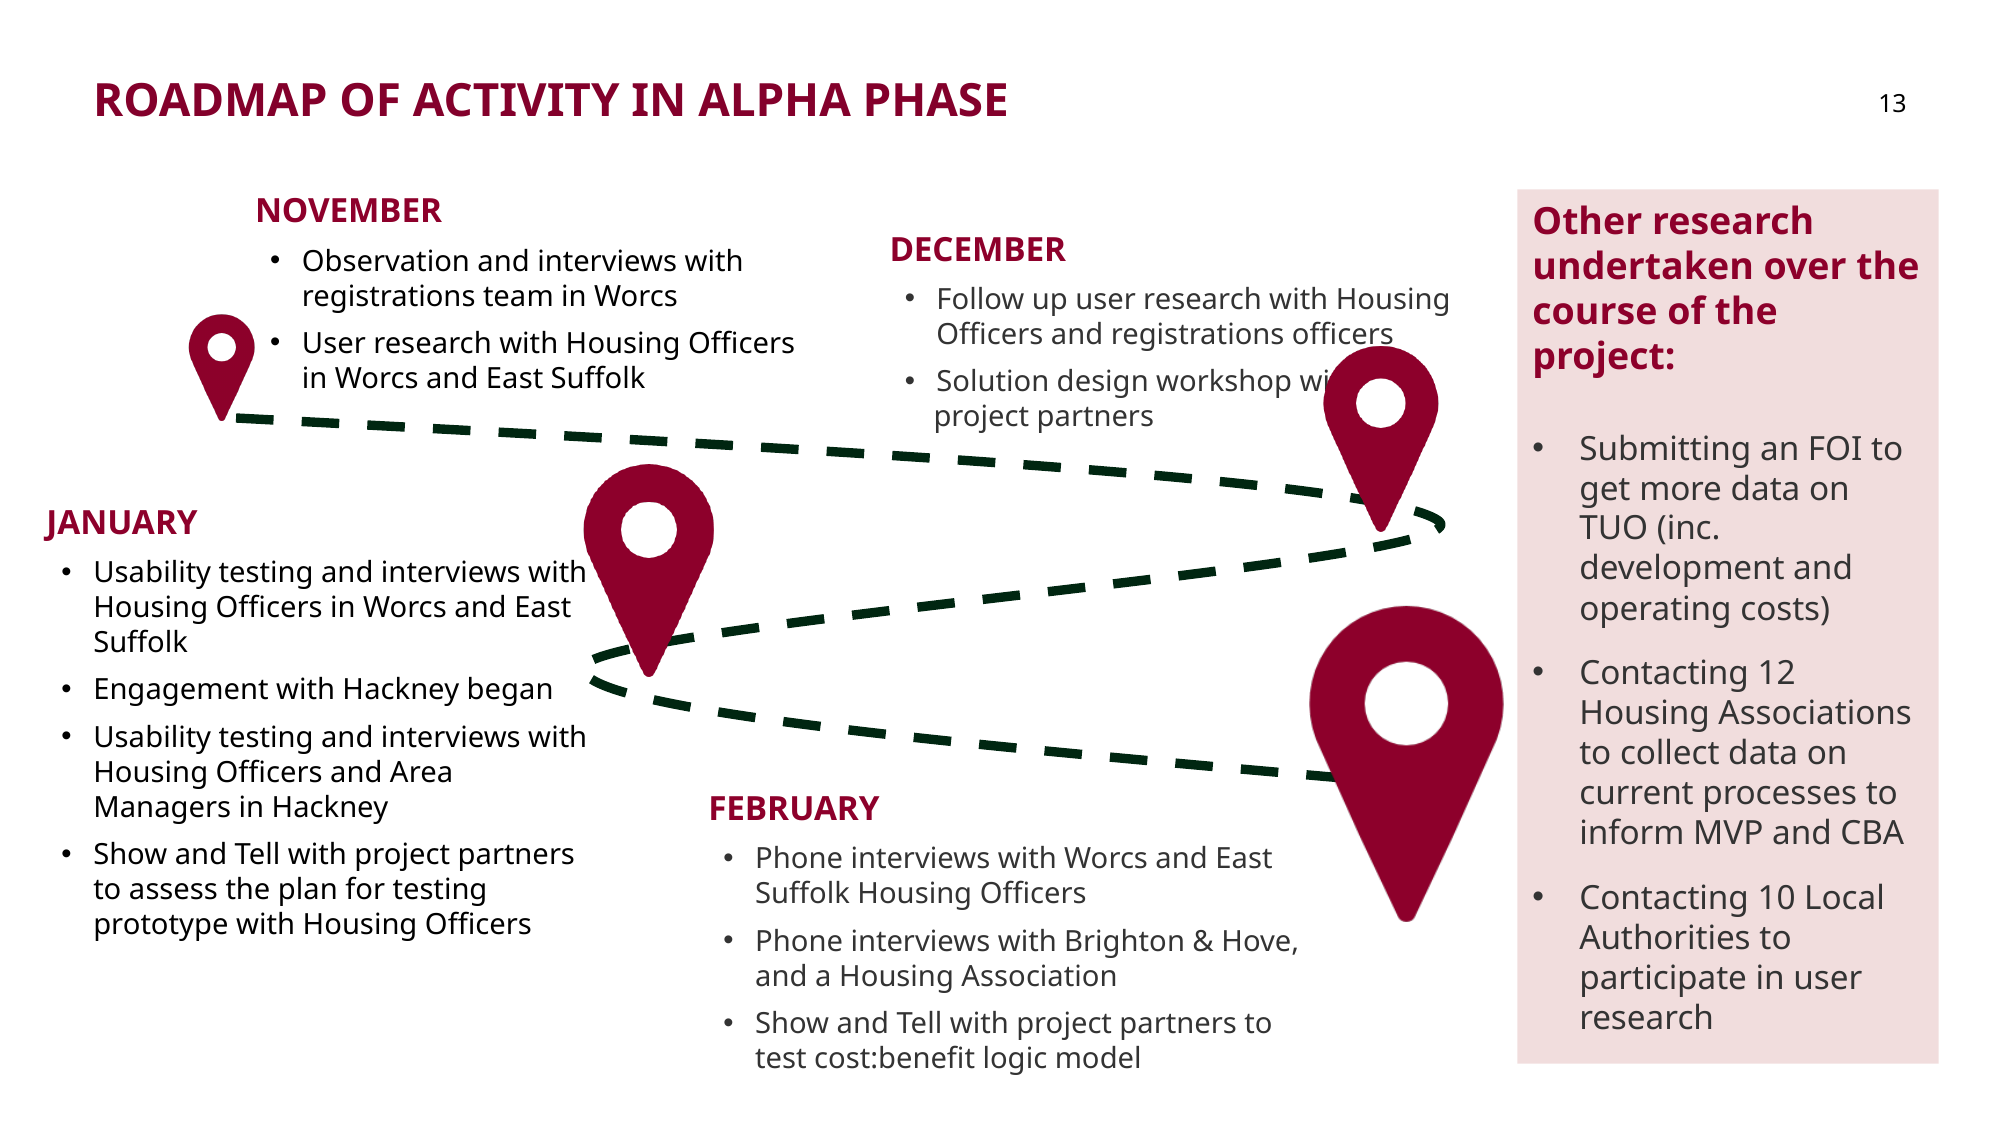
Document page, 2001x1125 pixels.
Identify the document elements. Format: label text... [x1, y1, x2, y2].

picture [499, 420, 798, 720]
picture [146, 292, 297, 443]
text_box DECEMBER Follow up user research with Housing Officers and registrations officers Solution design workshop with project partners [889, 227, 1463, 433]
text_box Other research undertaken over the course of the project: Submitting an FOI to get more data on TUO (inc. development and operating costs) Contacting 12 Housing Associations to collect data on current processes to inform MVP and CBA Contacting 10 Local Authorities to participate in user research [1517, 189, 1939, 1064]
picture [1184, 307, 1517, 987]
text_box FEBRUARY Phone interviews with Worcs and East Suffolk Housing Officers Phone interviews with Brighton & Hove, and a Housing Association Show and Tell with project partners to test cost:benefit logic model [708, 787, 1306, 1075]
text_box NOVEMBER Observation and interviews with registrations team in Worcs User research with Housing Officers in Worcs and East Suffolk [255, 189, 814, 395]
title ROADMAP OF ACTIVITY IN ALPHA PHASE [93, 70, 1809, 183]
slide_number 1 [1850, 87, 1907, 148]
text_box JANUARY Usability testing and interviews with Housing Officers in Worcs and East Suffolk Engagement with Hackney began Usability testing and interviews with Housing Officers and Area Managers in Hackney Show and Tell with project partners to assess the plan for testing prototype with Housing Officers [46, 500, 594, 941]
